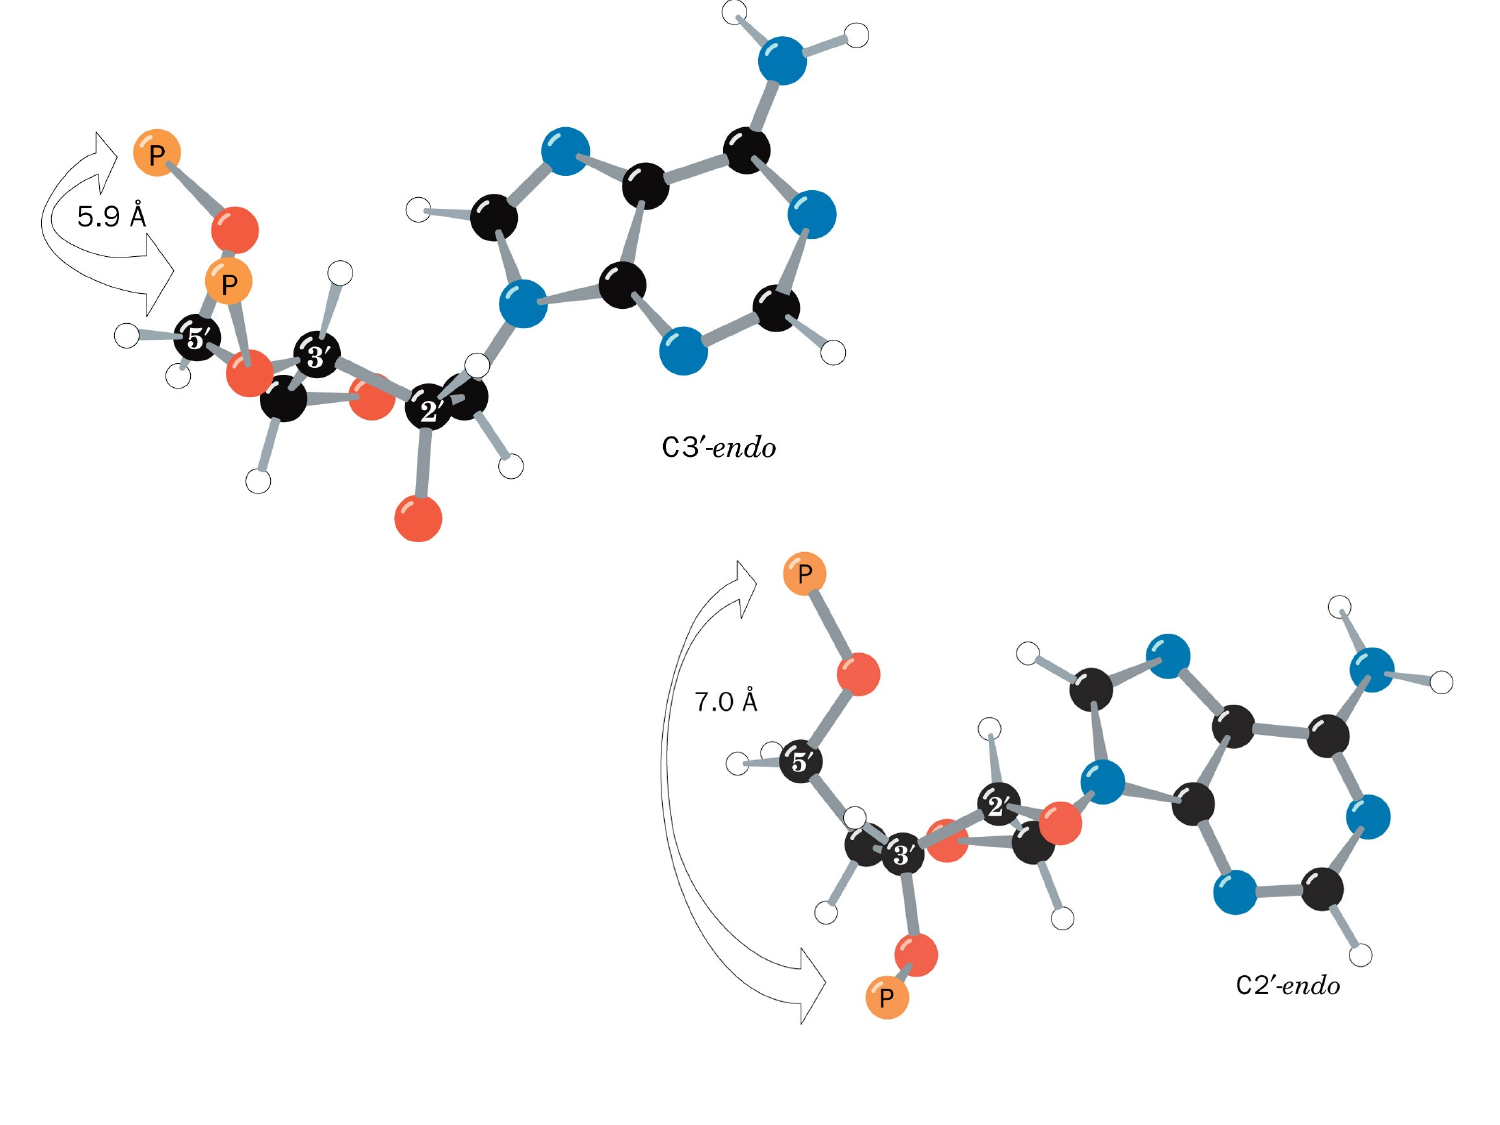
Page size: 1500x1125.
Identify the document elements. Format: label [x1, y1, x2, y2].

picture [41, 0, 1459, 1035]
